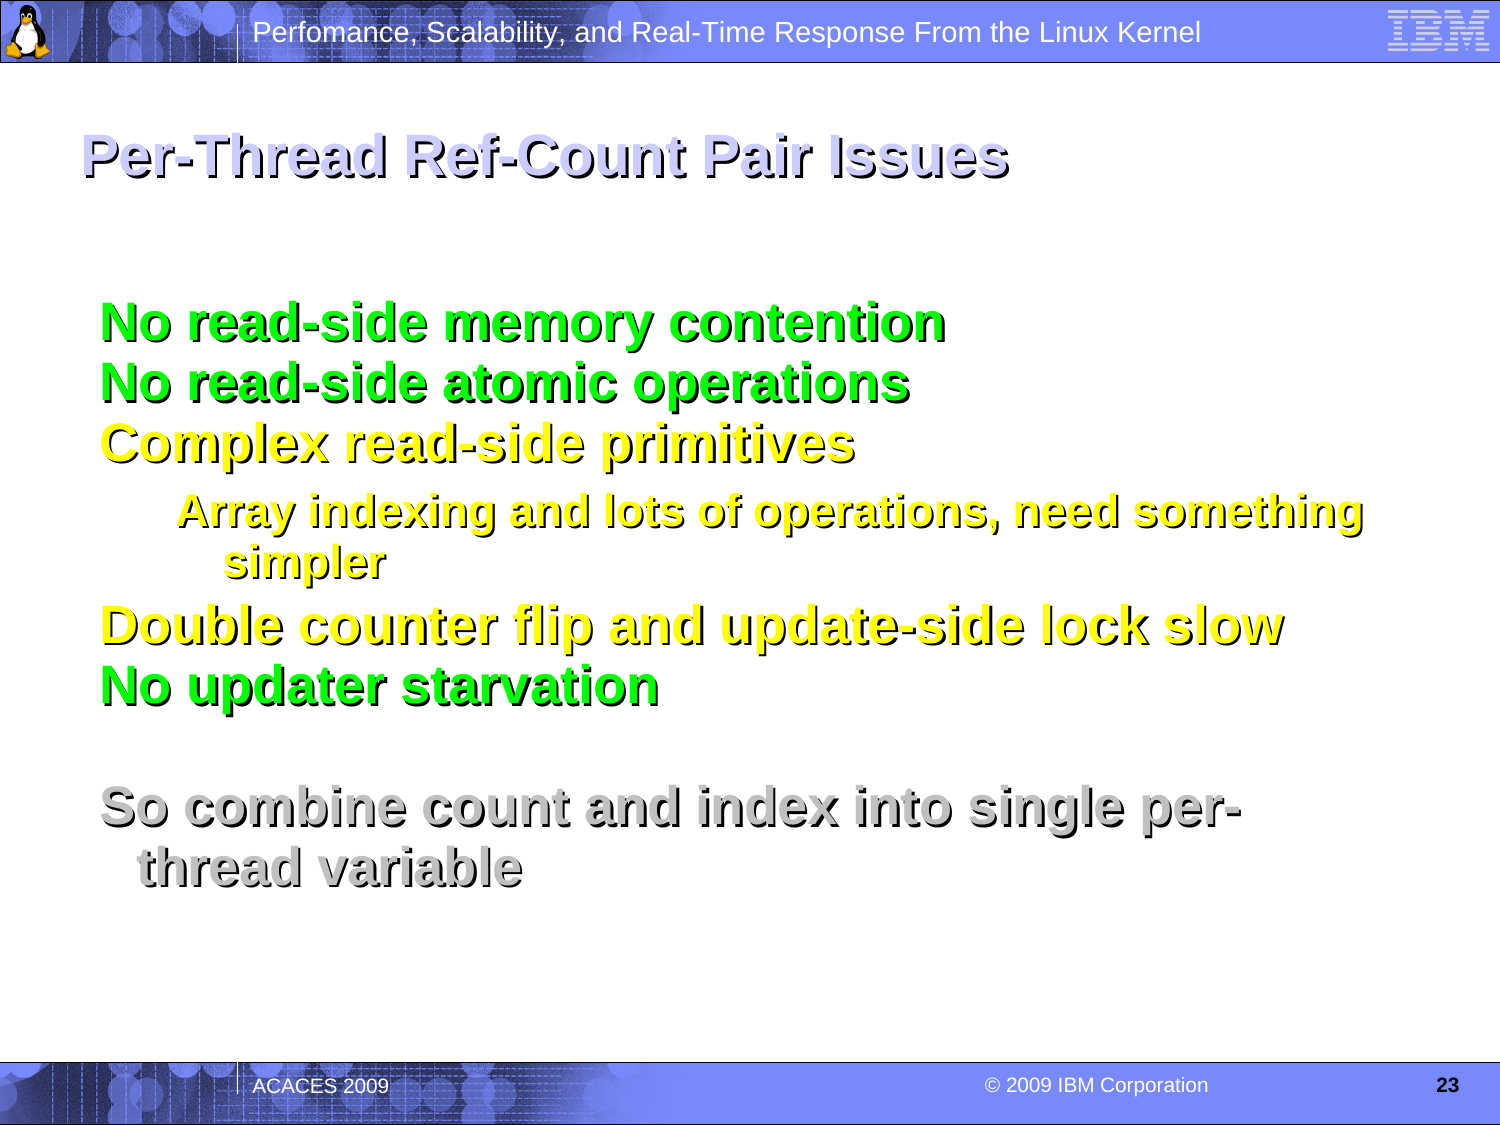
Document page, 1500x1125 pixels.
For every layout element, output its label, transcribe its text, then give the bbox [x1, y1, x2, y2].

picture [0, 1063, 1500, 1124]
title Per-Thread Ref-Count Pair Issues [79, 124, 1433, 192]
picture [1, 1, 1500, 62]
list No read-side memory contention No read-side atomic operations Complex read-side primitives Array indexing and lots of operations, need something simpler Double counter flip and update-side lock slow No updater starvation So combine count and index into single per-thread variable [99, 291, 1389, 1022]
